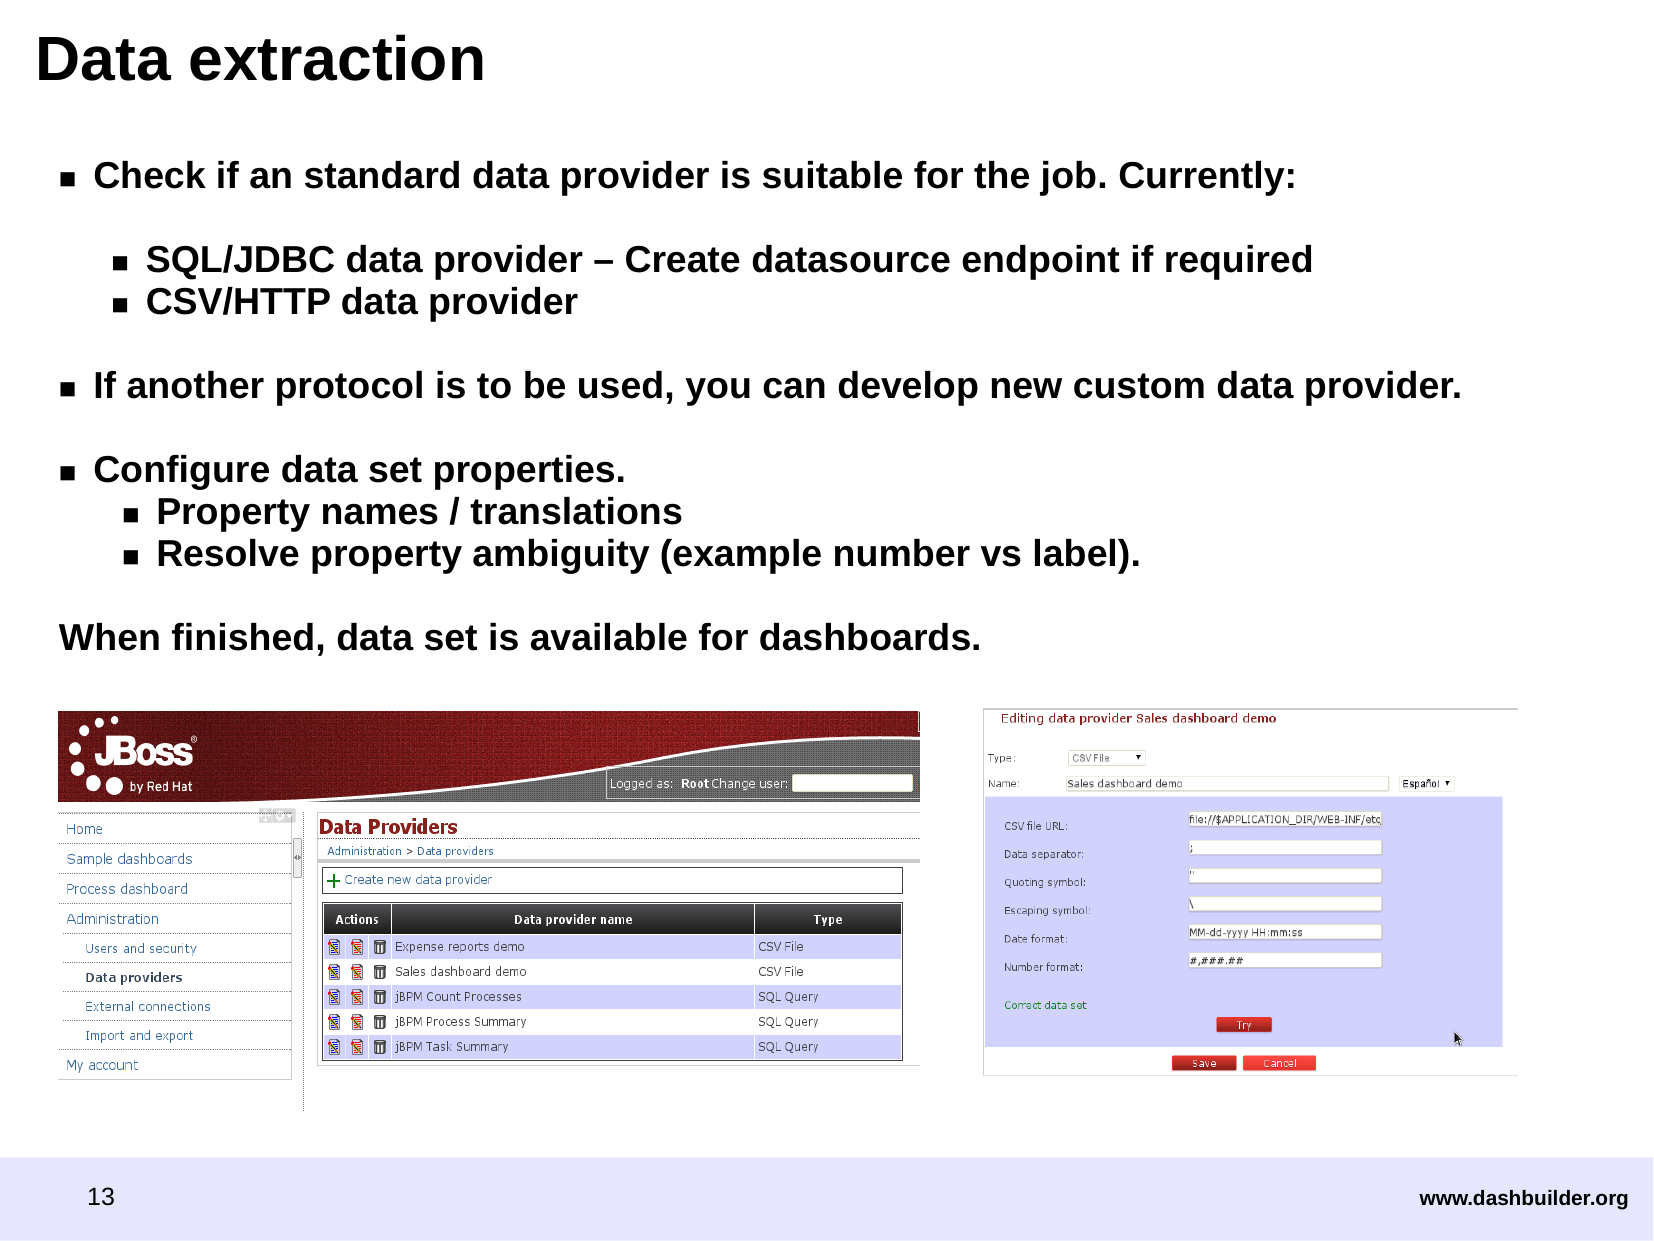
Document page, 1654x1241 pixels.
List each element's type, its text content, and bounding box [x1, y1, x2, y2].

picture [58, 708, 920, 1111]
title ■ Check if an standard data provider is suitable for the job. Currently: ■ SQL/JDBC data provider – Create datasource endpoint if required ■ CSV/HTTP data provider ■ If another protocol is to be used, you can develop new custom data provider. ■ Configure data set properties. ■ Property names / translations ■ Resolve property ambiguity (example number vs label). When finished, data set is available for dashboards. [59, 141, 1547, 671]
picture [983, 708, 1518, 1080]
title Data extraction [35, 0, 1607, 119]
